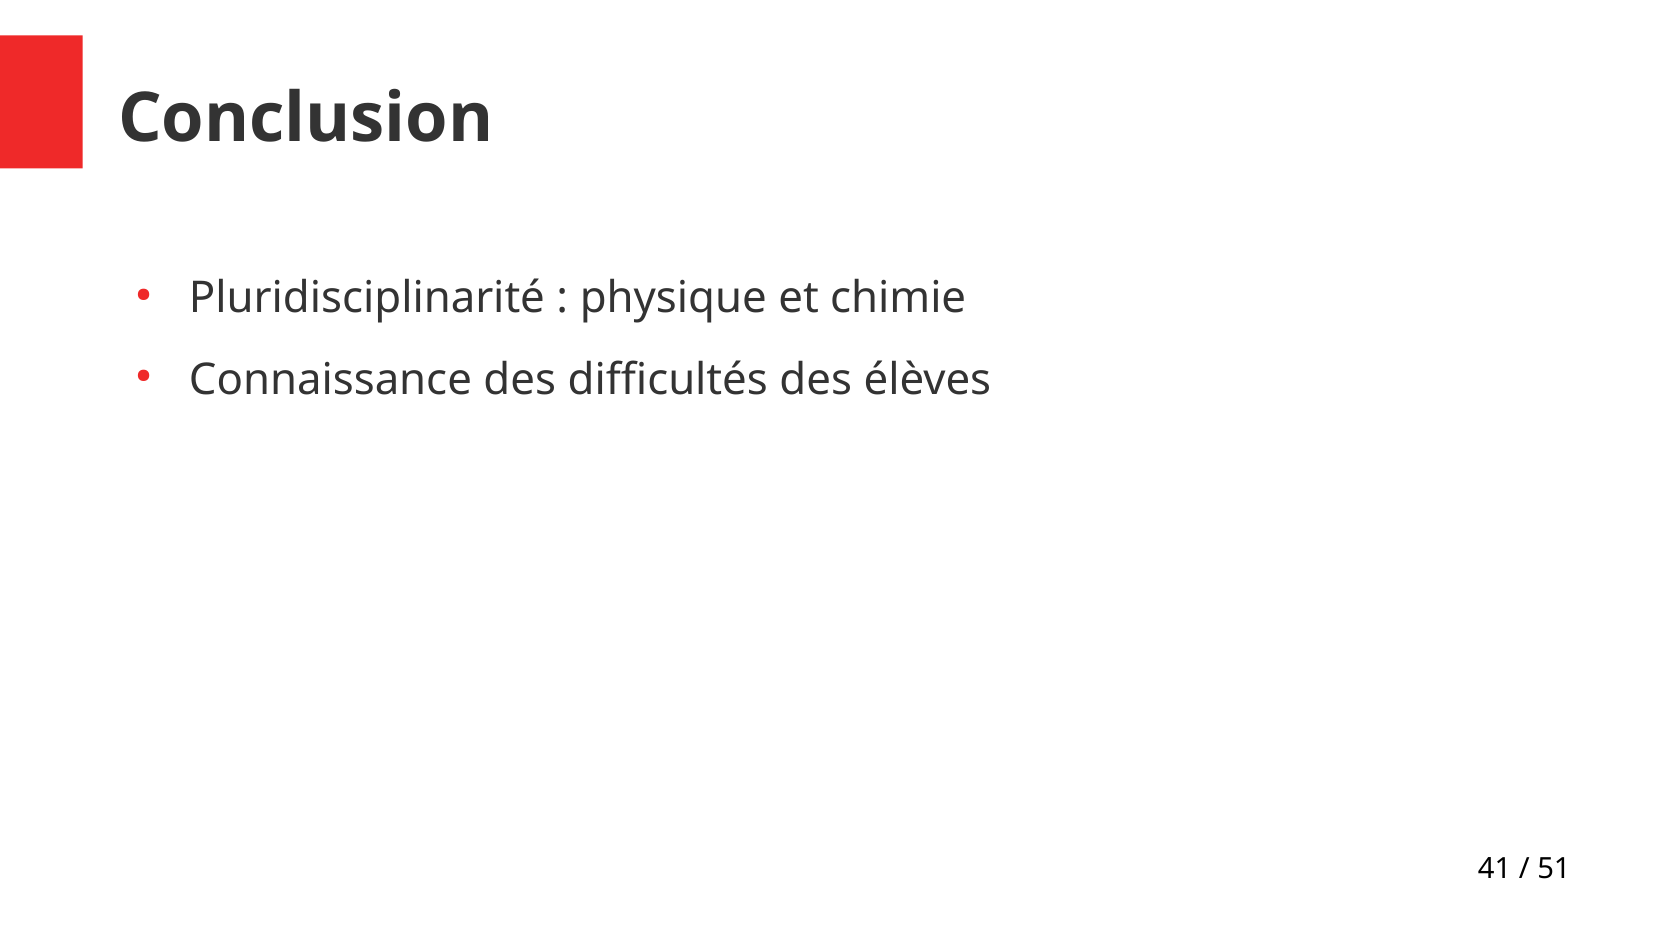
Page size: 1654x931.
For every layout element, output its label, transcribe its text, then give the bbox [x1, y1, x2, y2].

list Pluridisciplinarité : physique et chimie Connaissance des difficultés des élèves [118, 265, 1536, 806]
title Conclusion [118, 37, 1571, 193]
